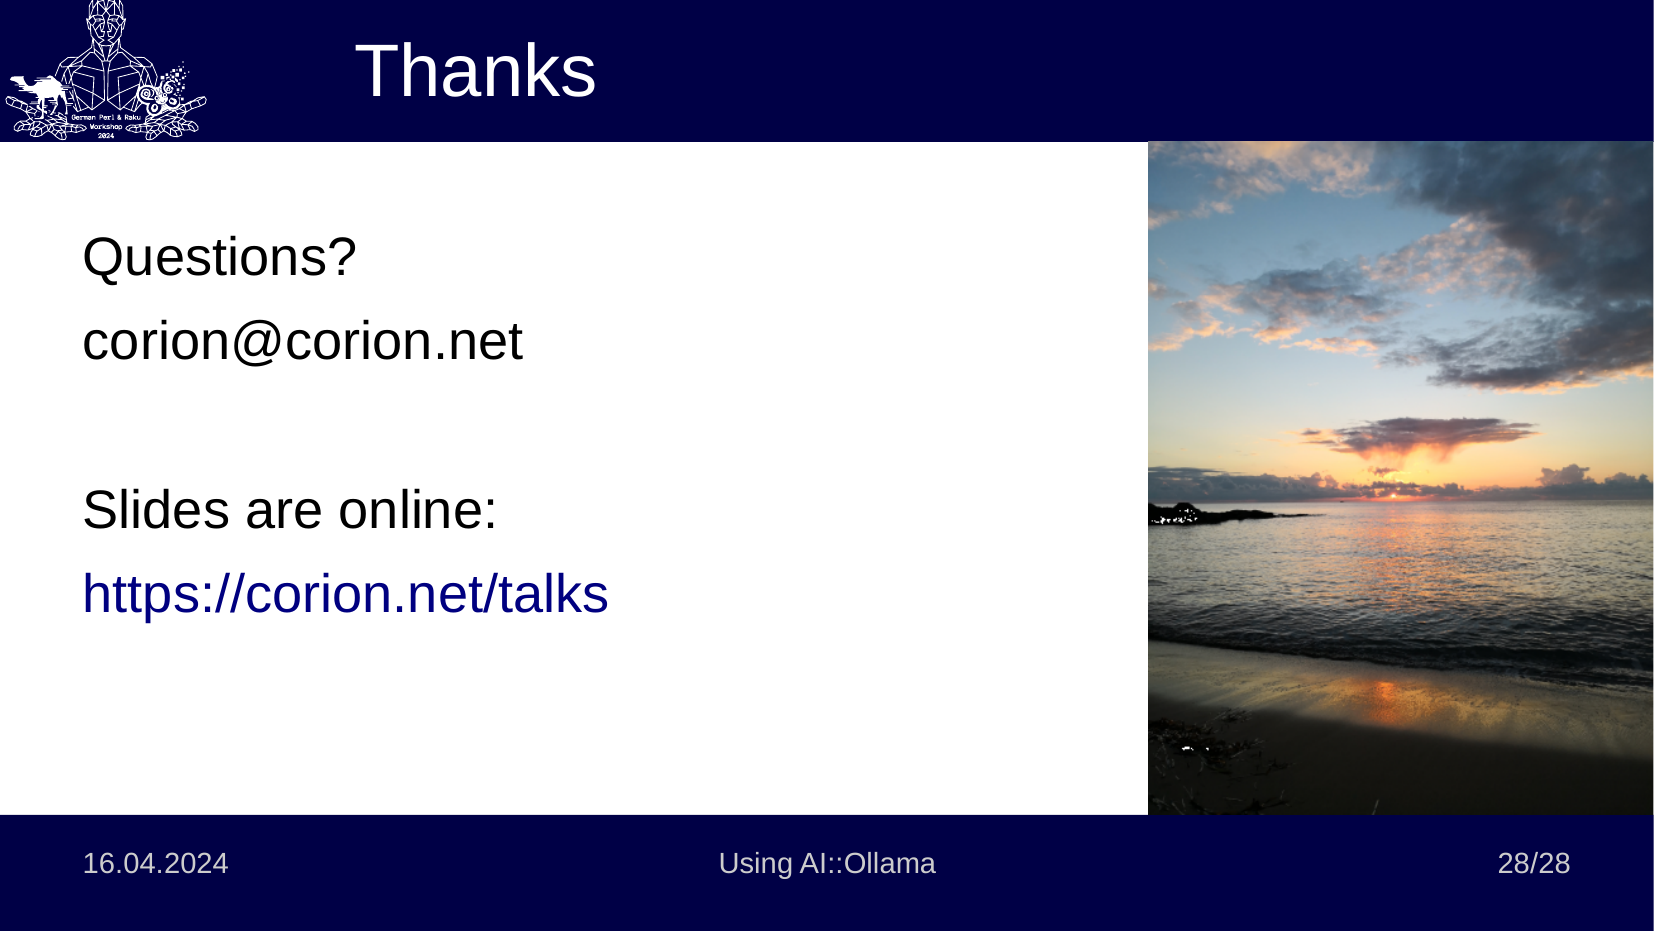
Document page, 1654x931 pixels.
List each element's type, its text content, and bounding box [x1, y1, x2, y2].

list Questions? corion@corion.net Slides are online: https://corion.net/talks [82, 141, 809, 815]
picture [1148, 141, 1654, 815]
title Thanks [354, 5, 1654, 136]
